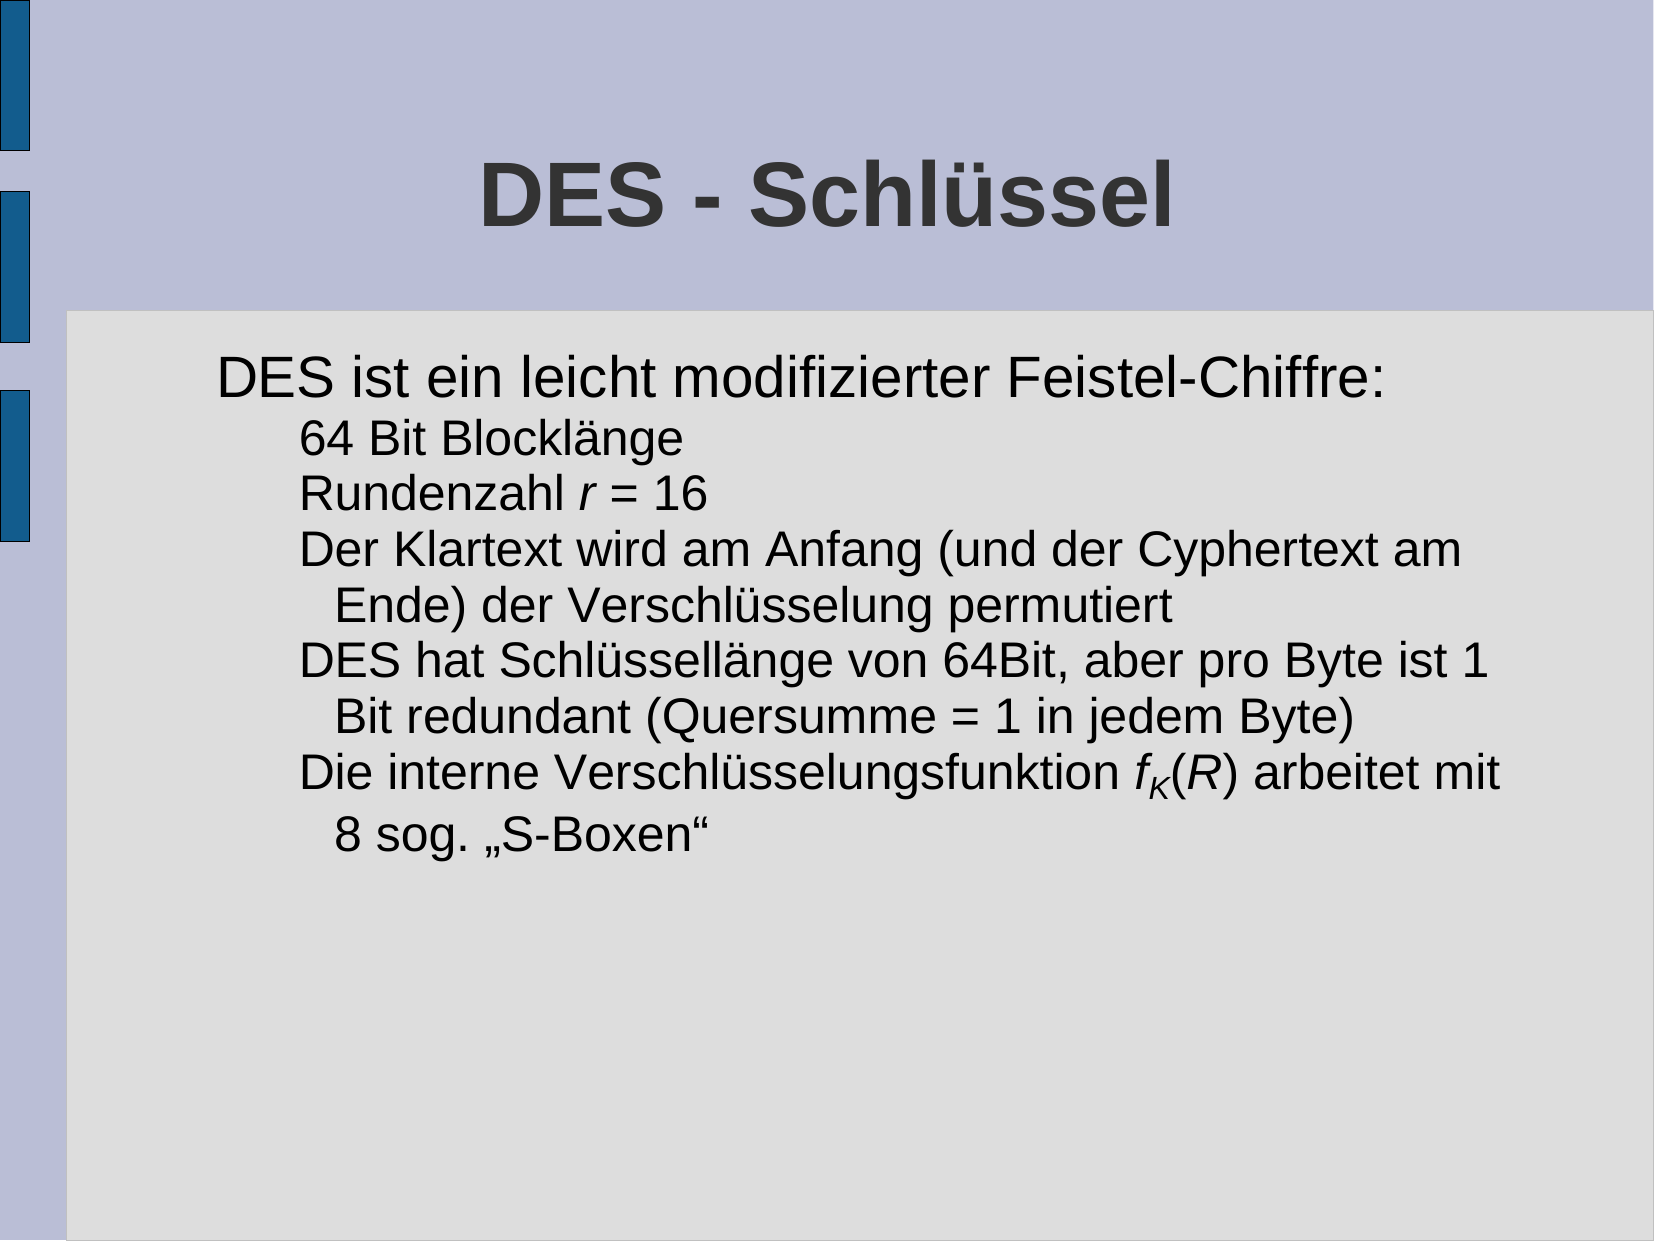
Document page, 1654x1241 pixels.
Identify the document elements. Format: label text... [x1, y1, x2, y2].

list DES ist ein leicht modifizierter Feistel-Chiffre: 64 Bit Blocklänge Rundenzahl r = 16 Der Klartext wird am Anfang (und der Cyphertext am Ende) der Verschlüsselung permutiert DES hat Schlüssellänge von 64Bit, aber pro Byte ist 1 Bit redundant (Quersumme = 1 in jedem Byte) Die interne Verschlüsselungsfunktion fK(R) arbeitet mit 8 sog. „S-Boxen“ [121, 344, 1534, 1127]
title DES - Schlüssel [121, 91, 1534, 299]
